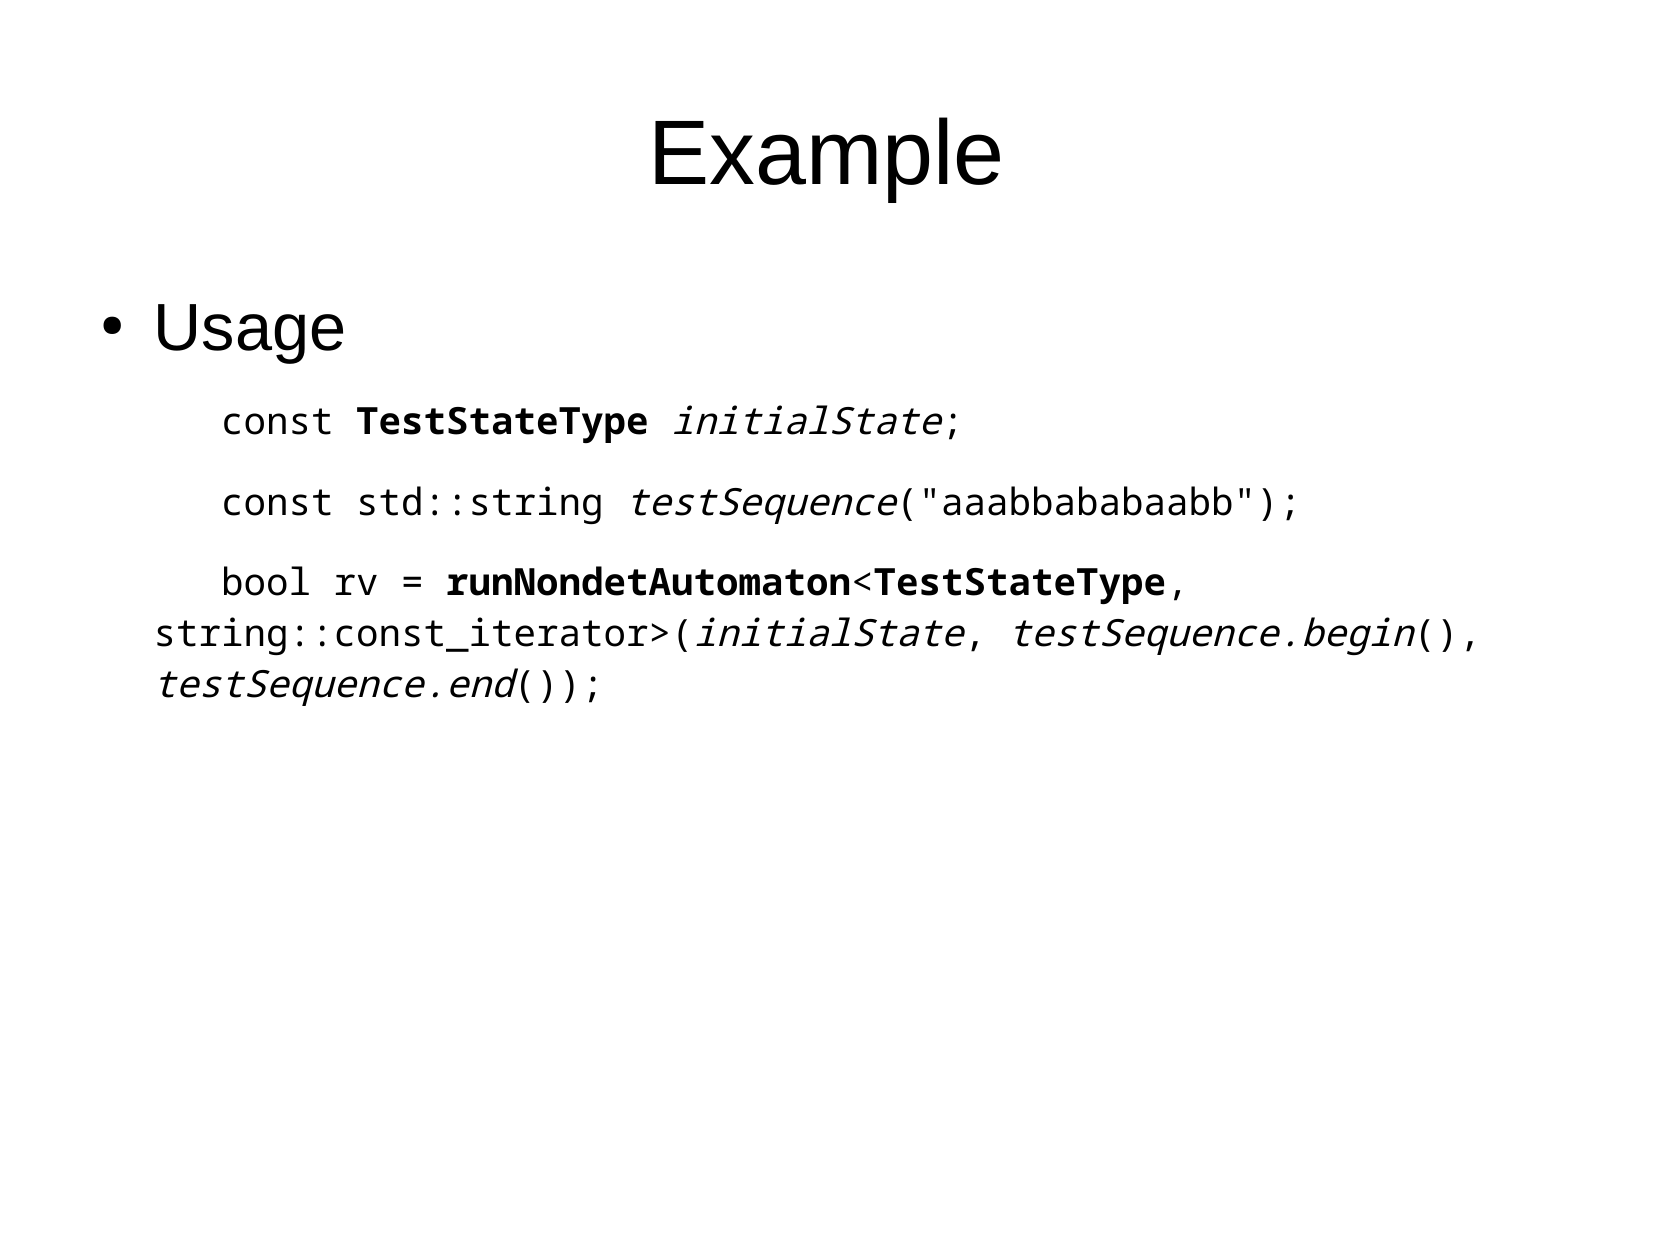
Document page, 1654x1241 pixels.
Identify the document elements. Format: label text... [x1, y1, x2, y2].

list Usage const TestStateType initialState; const std::string testSequence("aaabbababaabb"); bool rv = runNondetAutomaton<TestStateType, string::const_iterator>(initialState, testSequence.begin(), testSequence.end()); [82, 290, 1571, 1109]
title Example [82, 49, 1571, 257]
